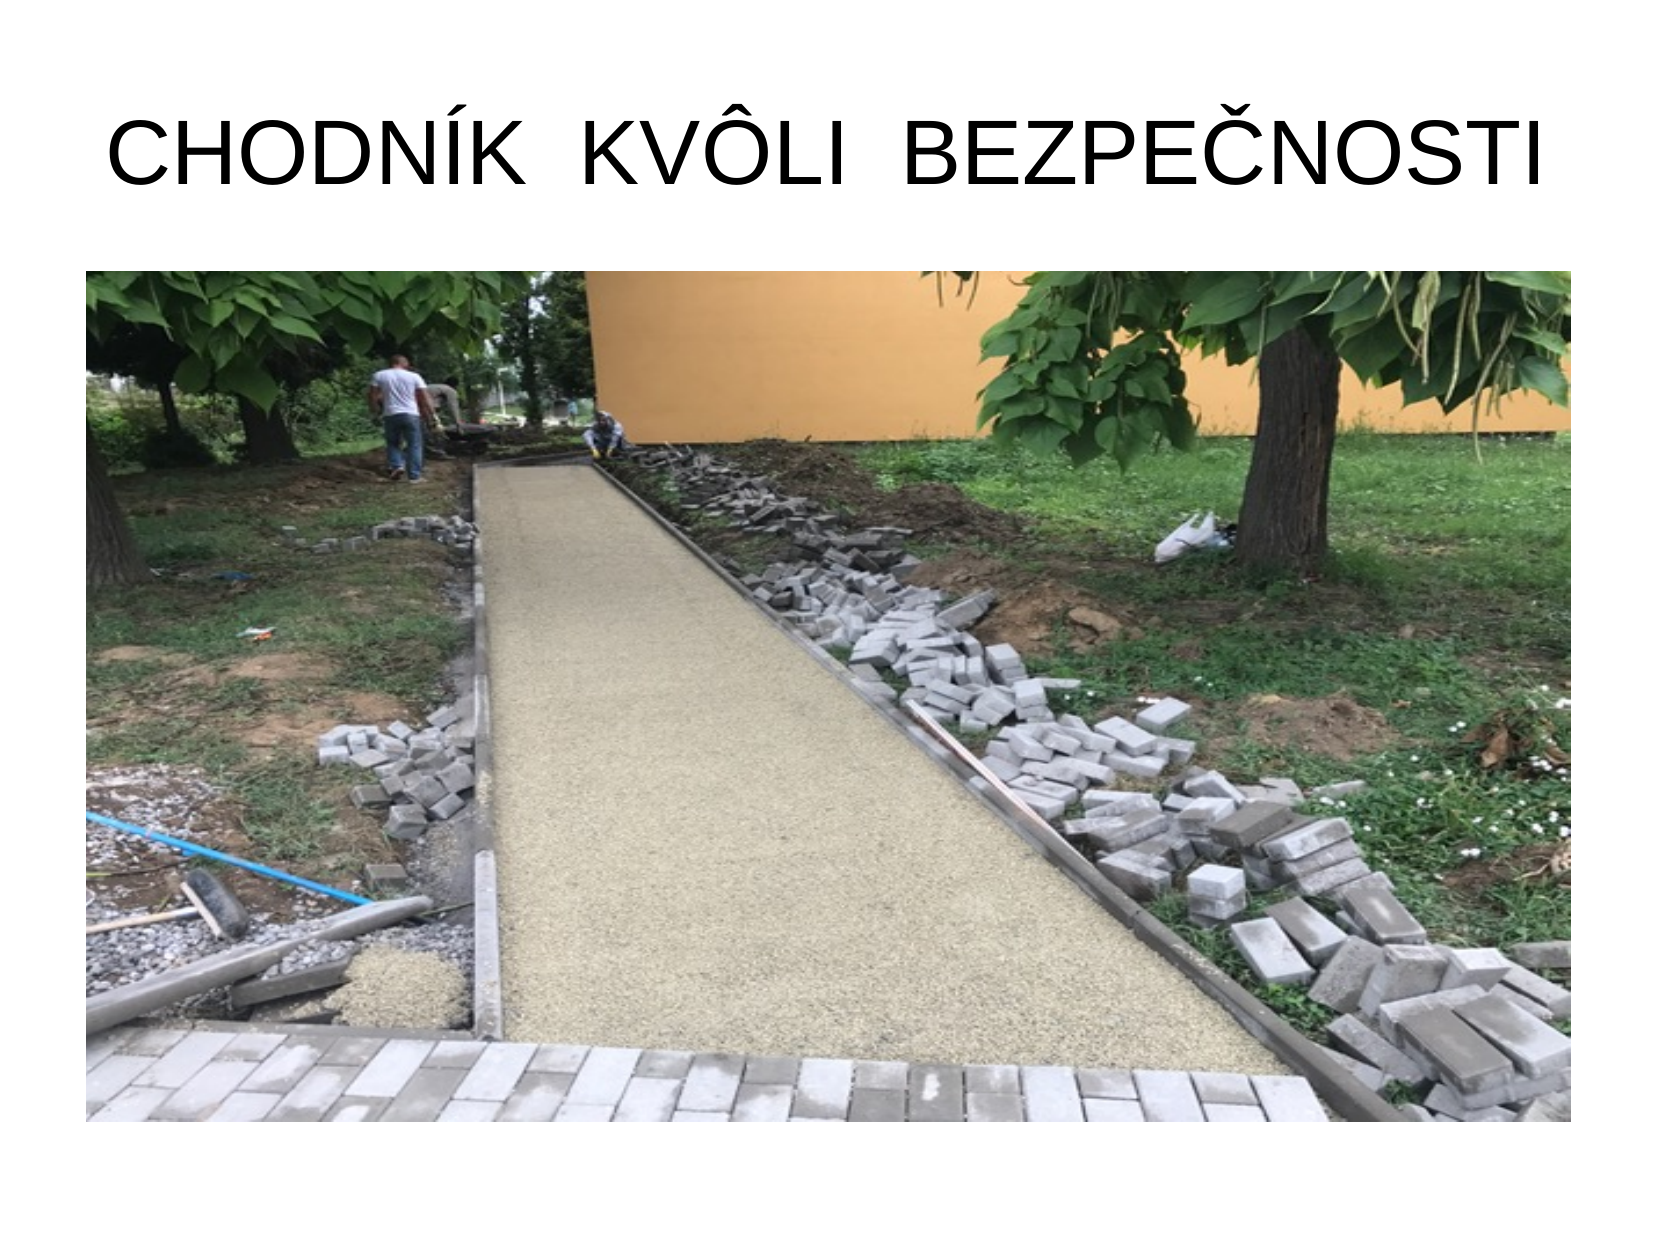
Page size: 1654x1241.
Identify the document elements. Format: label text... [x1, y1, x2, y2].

title CHODNÍK KVÔLI BEZPEČNOSTI [82, 49, 1571, 257]
picture [86, 271, 1571, 1123]
